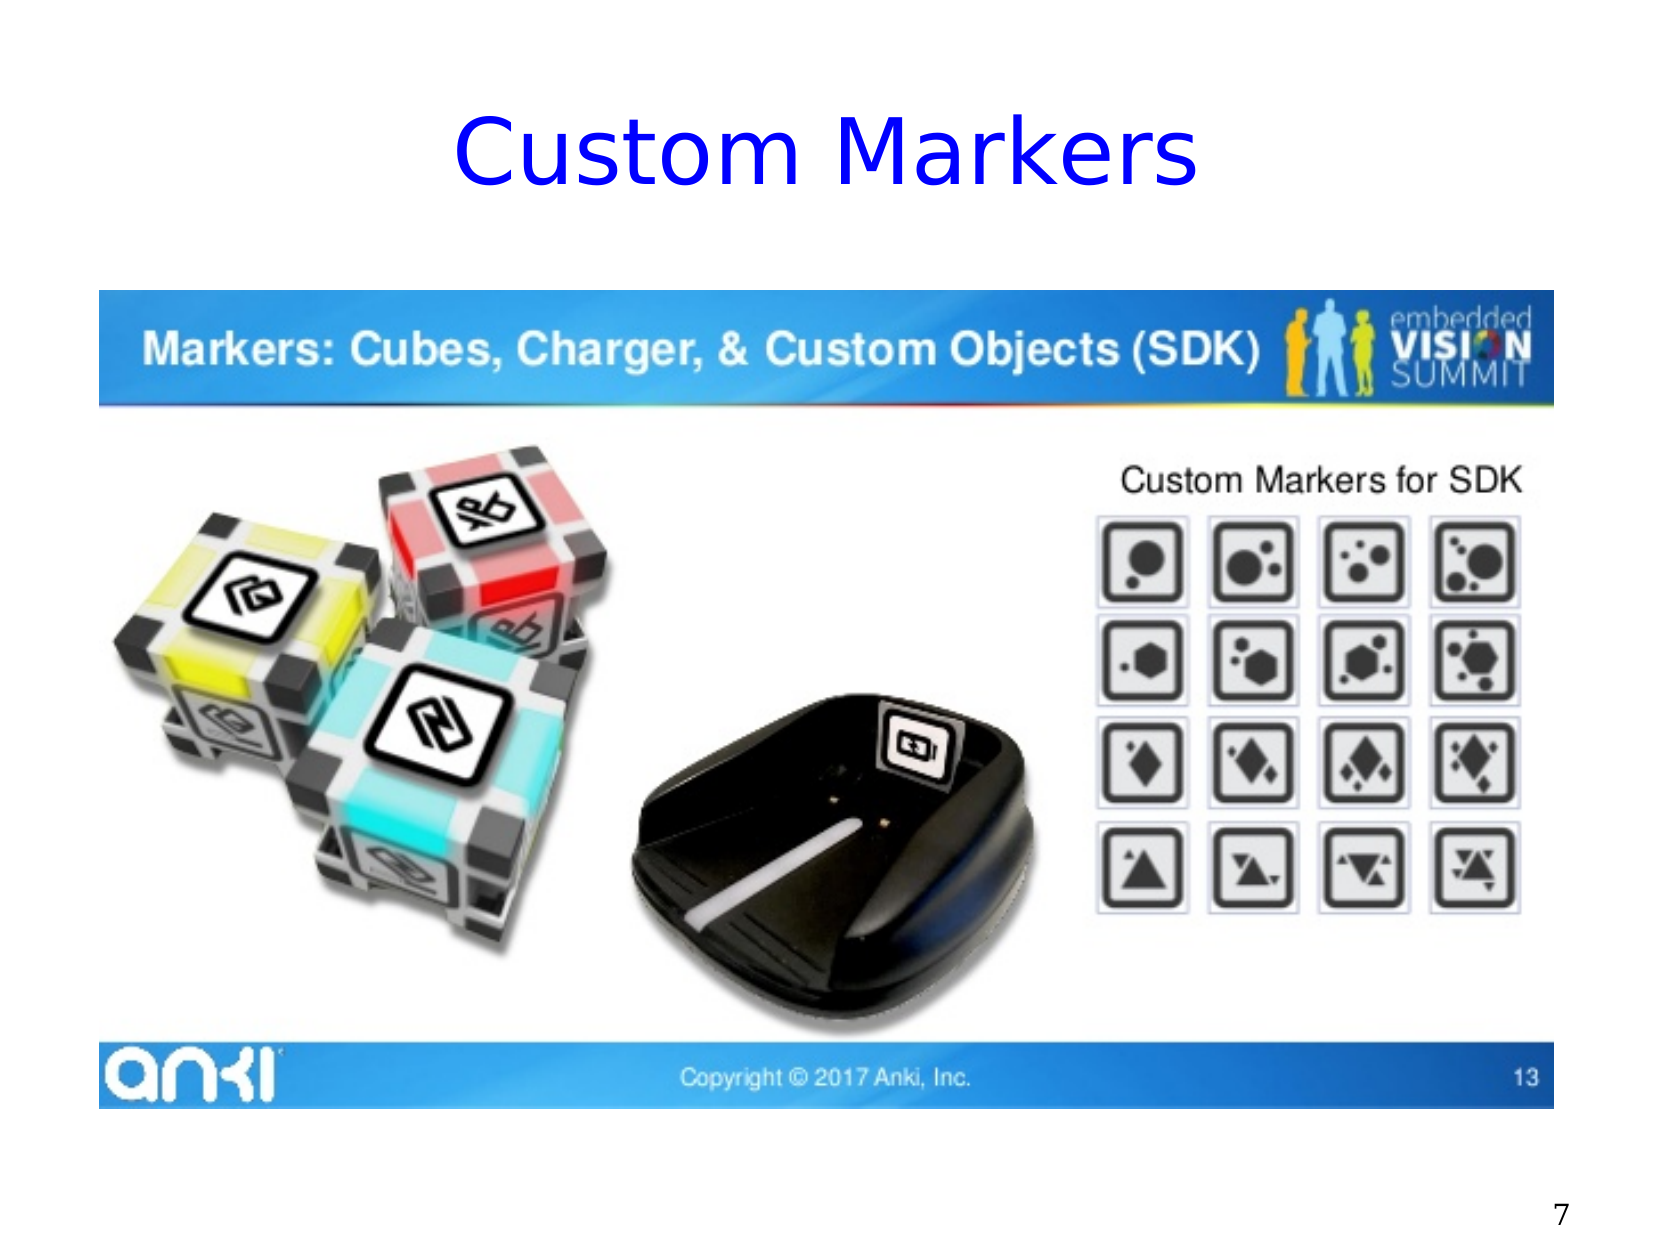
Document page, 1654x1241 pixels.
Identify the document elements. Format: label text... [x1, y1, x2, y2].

title Custom Markers [82, 49, 1571, 257]
picture [99, 290, 1554, 1109]
text_box [507, 540, 1186, 614]
